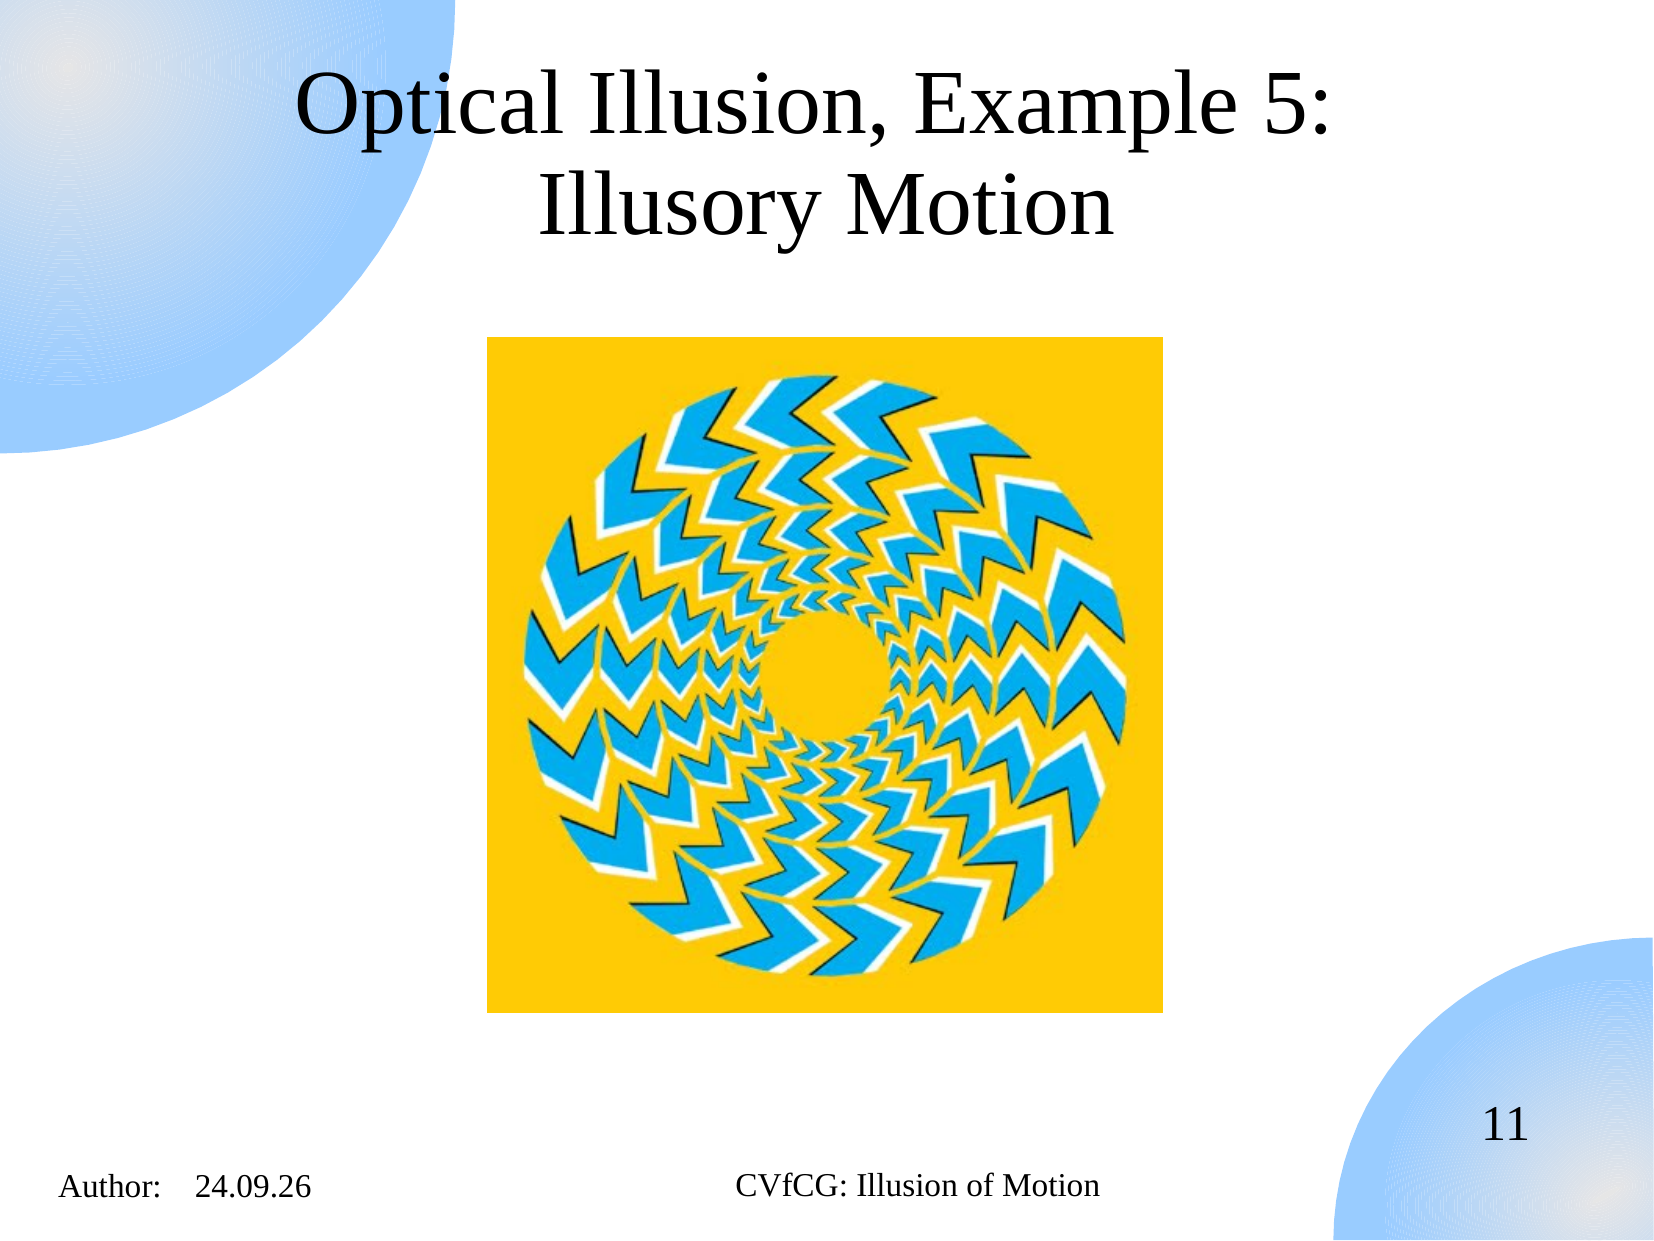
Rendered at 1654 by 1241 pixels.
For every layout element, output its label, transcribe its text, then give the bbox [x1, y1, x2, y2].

text_box CVfCG: Illusion of Motion [735, 1166, 1346, 1204]
text_box <number> [1401, 1095, 1611, 1152]
picture [487, 337, 1163, 1013]
title Optical Illusion, Example 5: Illusory Motion [82, 49, 1571, 257]
